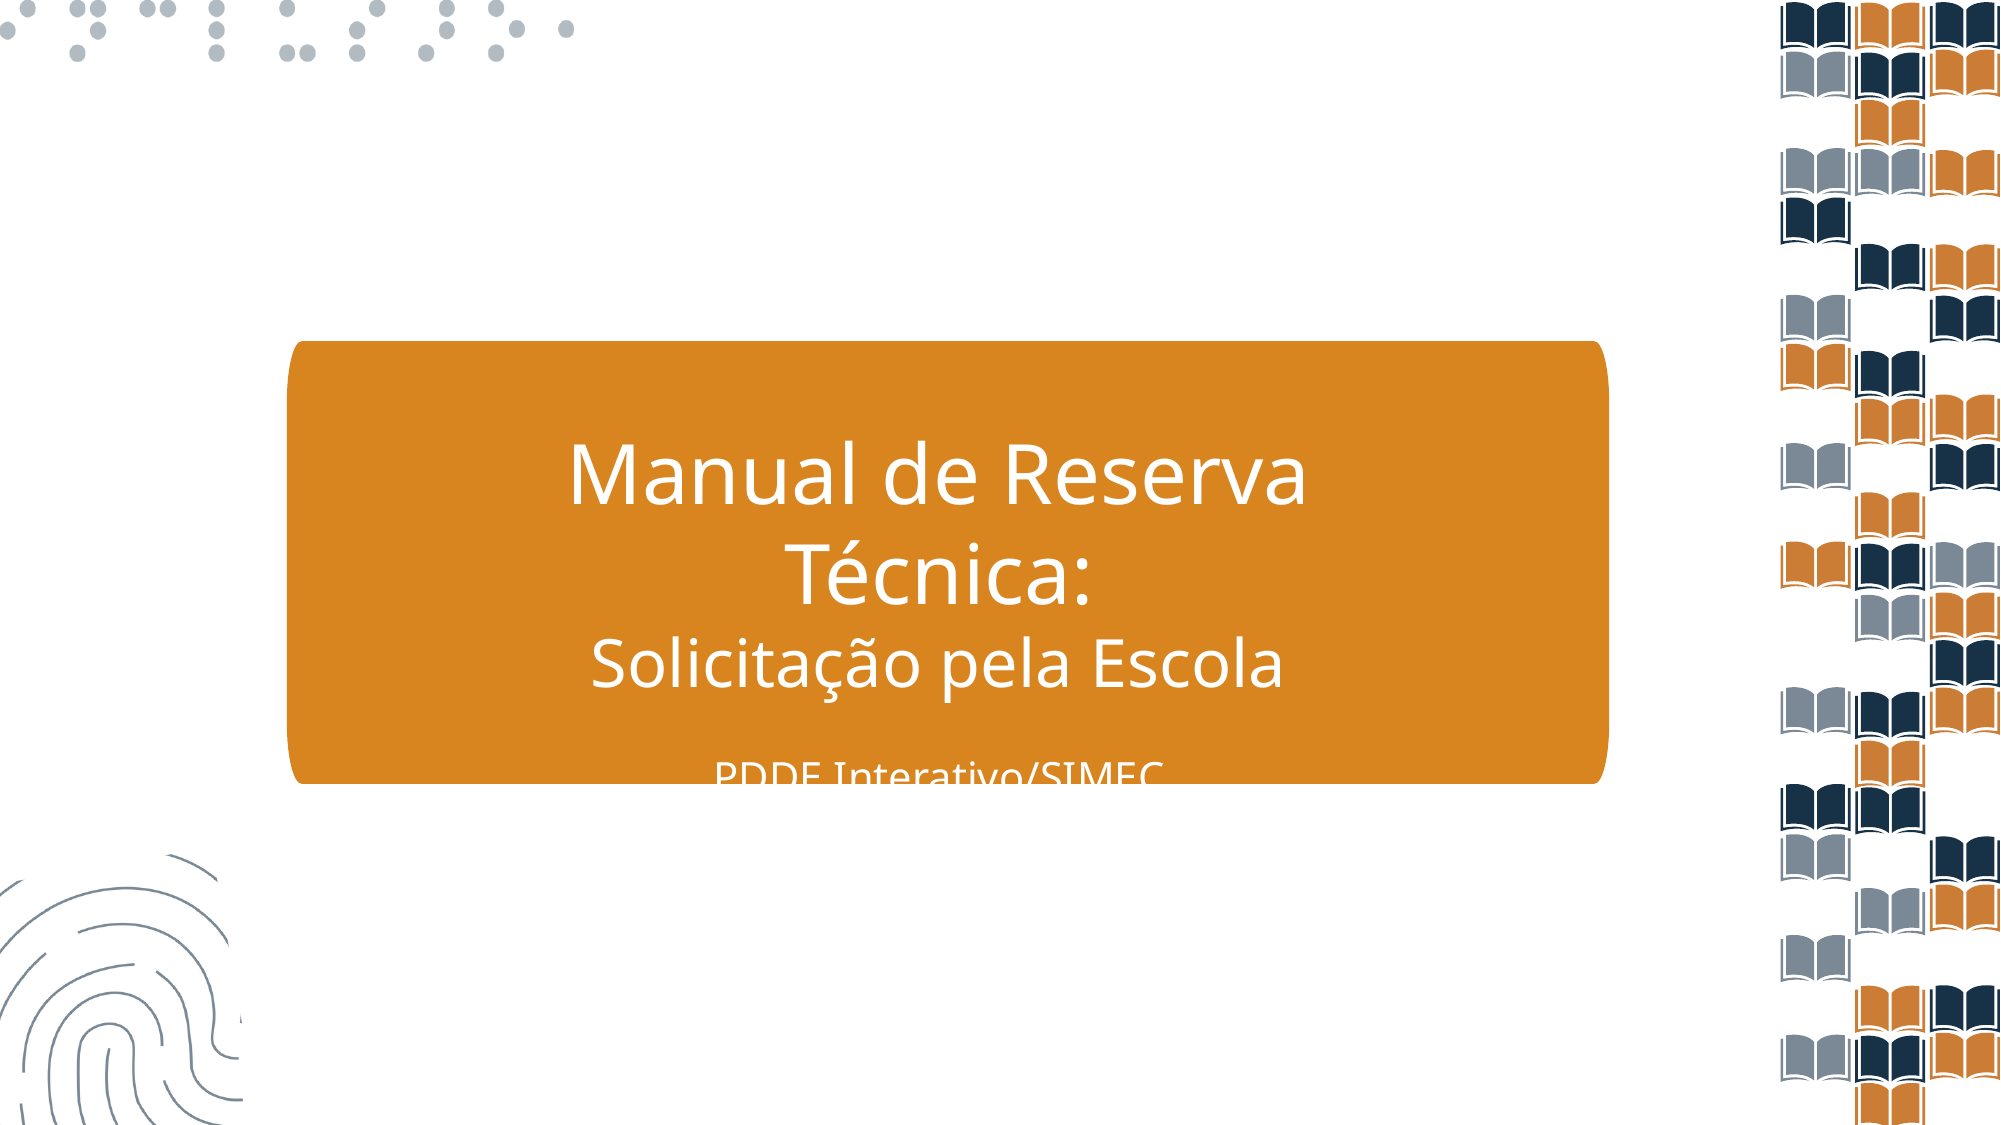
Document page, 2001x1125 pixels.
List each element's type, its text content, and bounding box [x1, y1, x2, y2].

text_box Manual de Reserva Técnica: Solicitação pela Escola PDDE Interativo/SIMEC [410, 413, 1468, 712]
text_box [1855, 0, 1926, 197]
text_box [0, 0, 574, 62]
text_box [1780, 440, 1851, 491]
text_box [1855, 689, 1926, 835]
text_box [1780, 684, 1851, 735]
text_box [1780, 781, 1851, 882]
text_box [0, 847, 260, 1125]
text_box [1929, 539, 2000, 735]
text_box [1855, 983, 1926, 1125]
text_box [746, 765, 762, 784]
text_box [721, 765, 732, 777]
text_box [1780, 932, 1851, 983]
text_box [777, 765, 793, 784]
text_box [1005, 772, 1018, 784]
text_box [1929, 983, 2000, 1081]
text_box [1929, 0, 2000, 97]
text_box [1780, 1032, 1851, 1082]
text_box [1929, 147, 2000, 198]
text_box [1855, 348, 1926, 447]
text_box [1780, 0, 1851, 99]
text_box [1780, 292, 1851, 392]
text_box [286, 271, 1610, 784]
text_box [1101, 768, 1107, 784]
text_box [1780, 539, 1851, 589]
text_box [1855, 541, 1926, 591]
text_box [1929, 392, 2000, 492]
text_box [1855, 592, 1926, 643]
text_box [1855, 241, 1926, 292]
text_box [1855, 885, 1926, 936]
text_box [855, 772, 867, 784]
text_box [1084, 766, 1091, 784]
text_box [1929, 834, 2000, 932]
text_box [1929, 242, 2000, 292]
text_box [1929, 293, 2000, 343]
text_box [1780, 145, 1851, 245]
text_box [894, 772, 906, 779]
text_box [1855, 490, 1926, 540]
